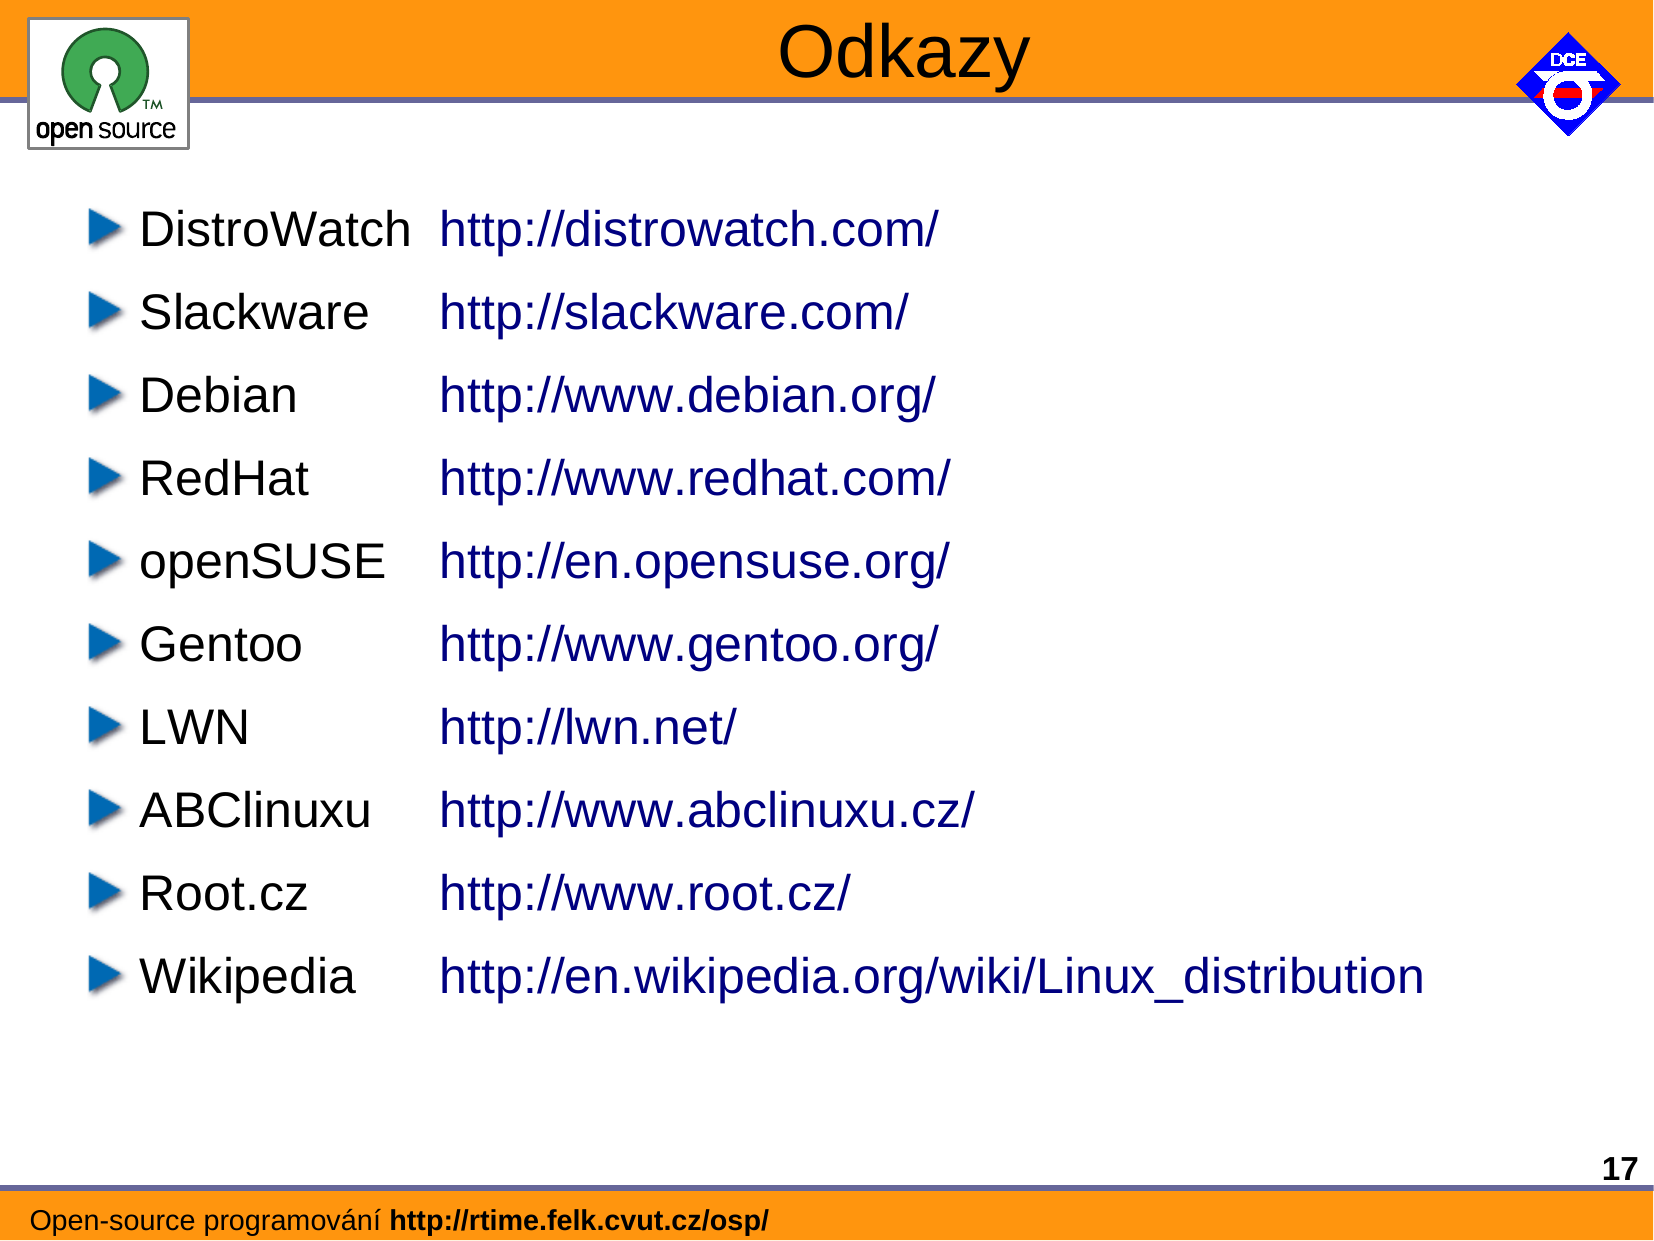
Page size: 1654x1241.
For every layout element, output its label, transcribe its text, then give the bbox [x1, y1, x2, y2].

title Odkazy [178, 4, 1631, 98]
list DistroWatch http://distrowatch.com/ Slackware http://slackware.com/ Debian http://www.debian.org/ RedHat http://www.redhat.com/ openSUSE http://en.opensuse.org/ Gentoo http://www.gentoo.org/ LWN http://lwn.net/ ABClinuxu http://www.abclinuxu.cz/ Root.cz http://www.root.cz/ Wikipedia http://en.wikipedia.org/wiki/Linux_distribution [68, 201, 1592, 1106]
